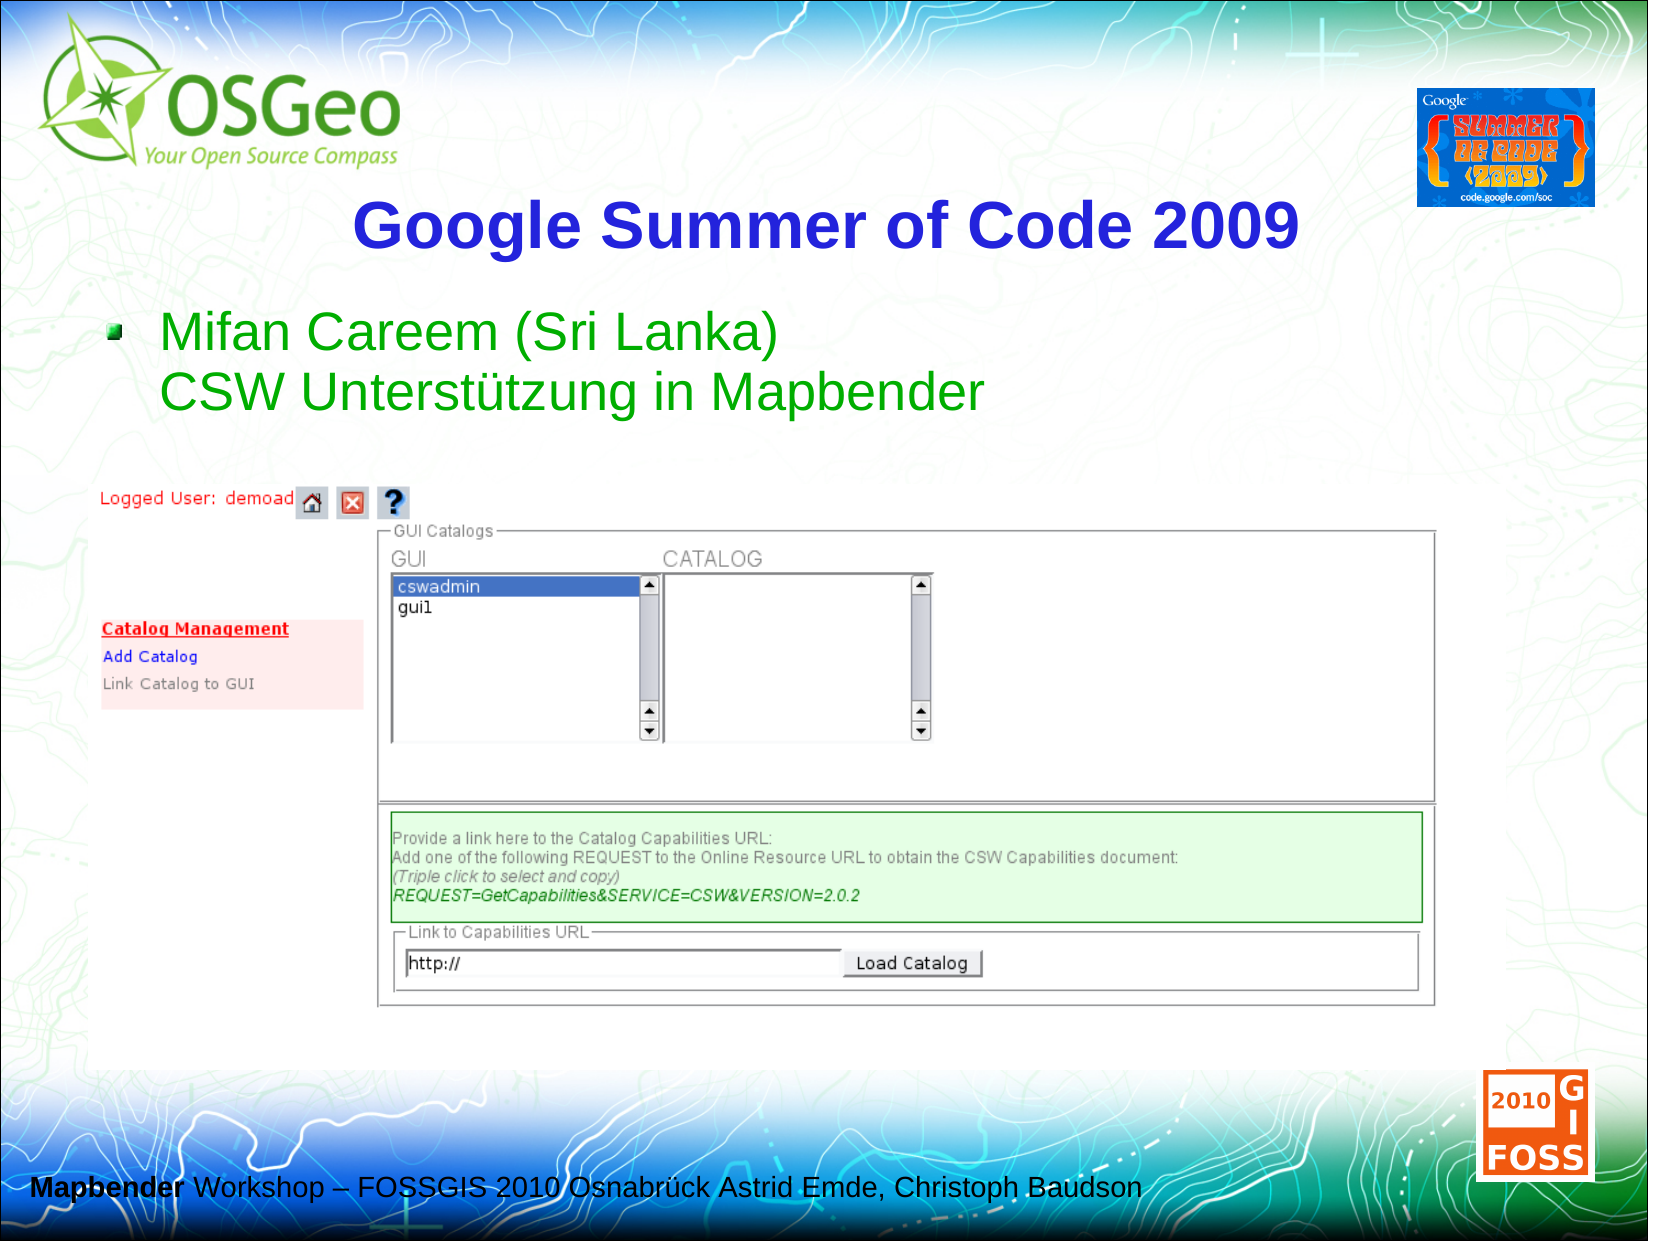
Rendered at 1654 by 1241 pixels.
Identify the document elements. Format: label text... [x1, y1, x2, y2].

list Mifan Careem (Sri Lanka) CSW Unterstützung in Mapbender [88, 301, 1577, 1120]
title Google Summer of Code 2009 [82, 138, 1571, 314]
picture [1, 1, 1647, 1240]
